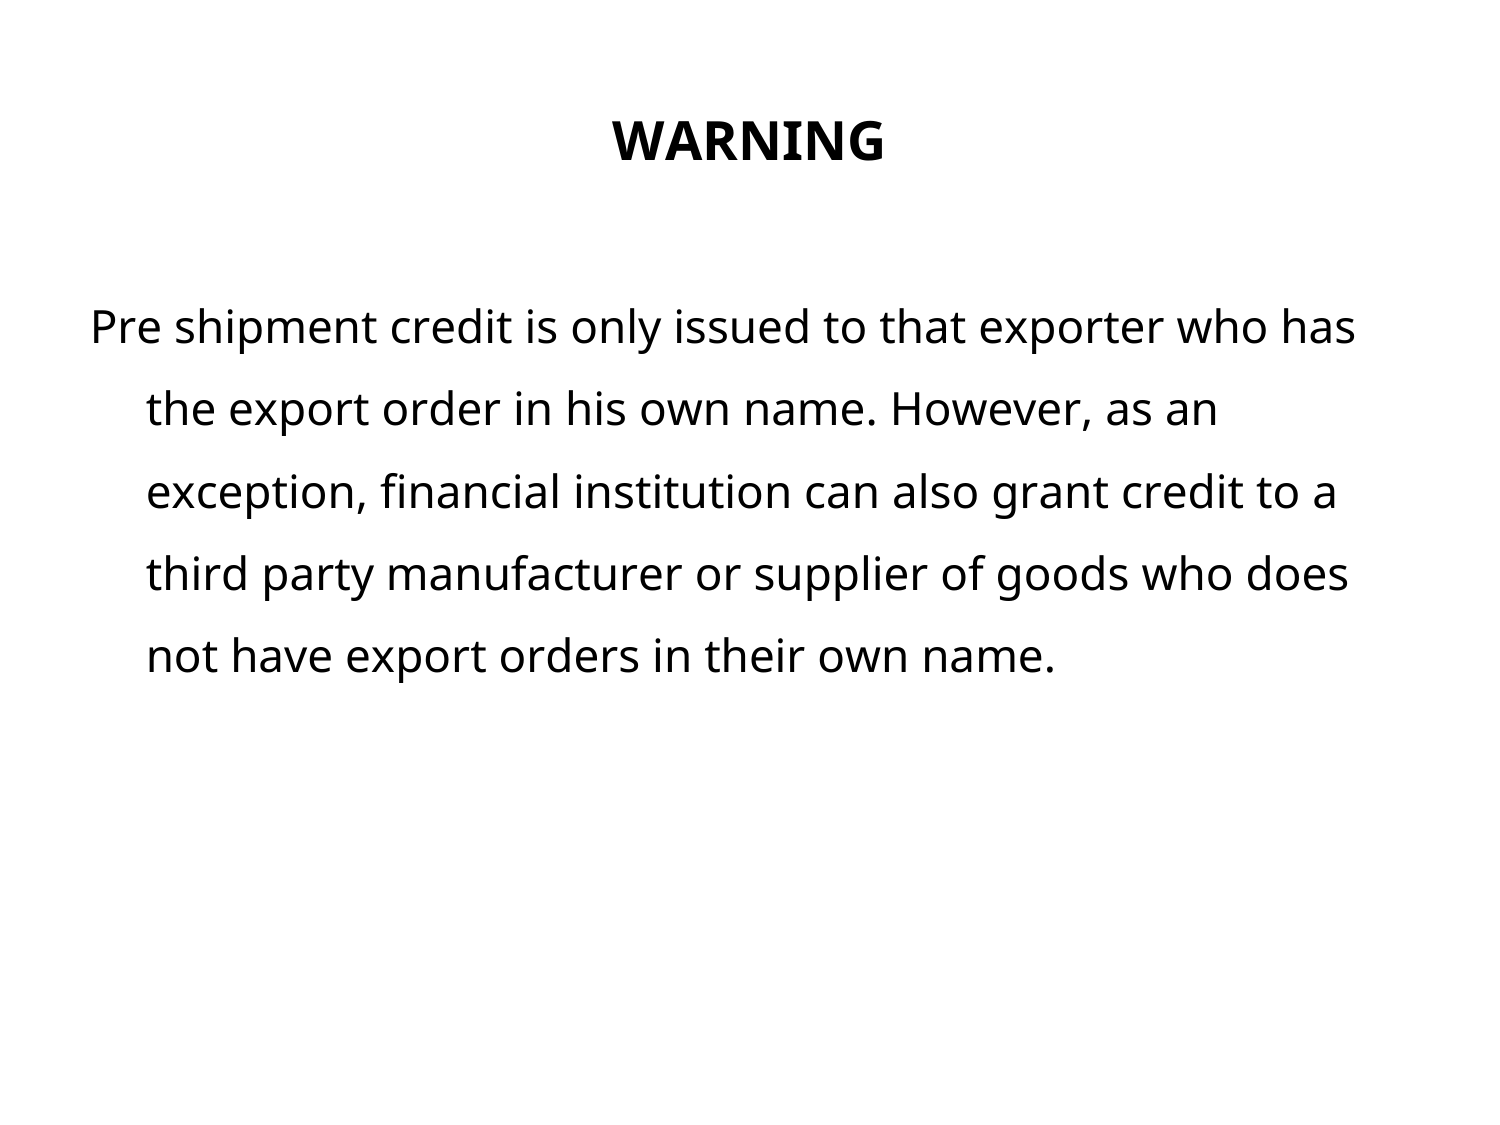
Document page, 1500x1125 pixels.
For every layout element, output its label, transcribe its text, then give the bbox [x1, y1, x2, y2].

title WARNING [75, 45, 1425, 233]
list Pre shipment credit is only issued to that exporter who has the export order in his own name. However, as an exception, financial institution can also grant credit to a third party manufacturer or supplier of goods who does not have export orders in their own name. [75, 262, 1425, 1005]
